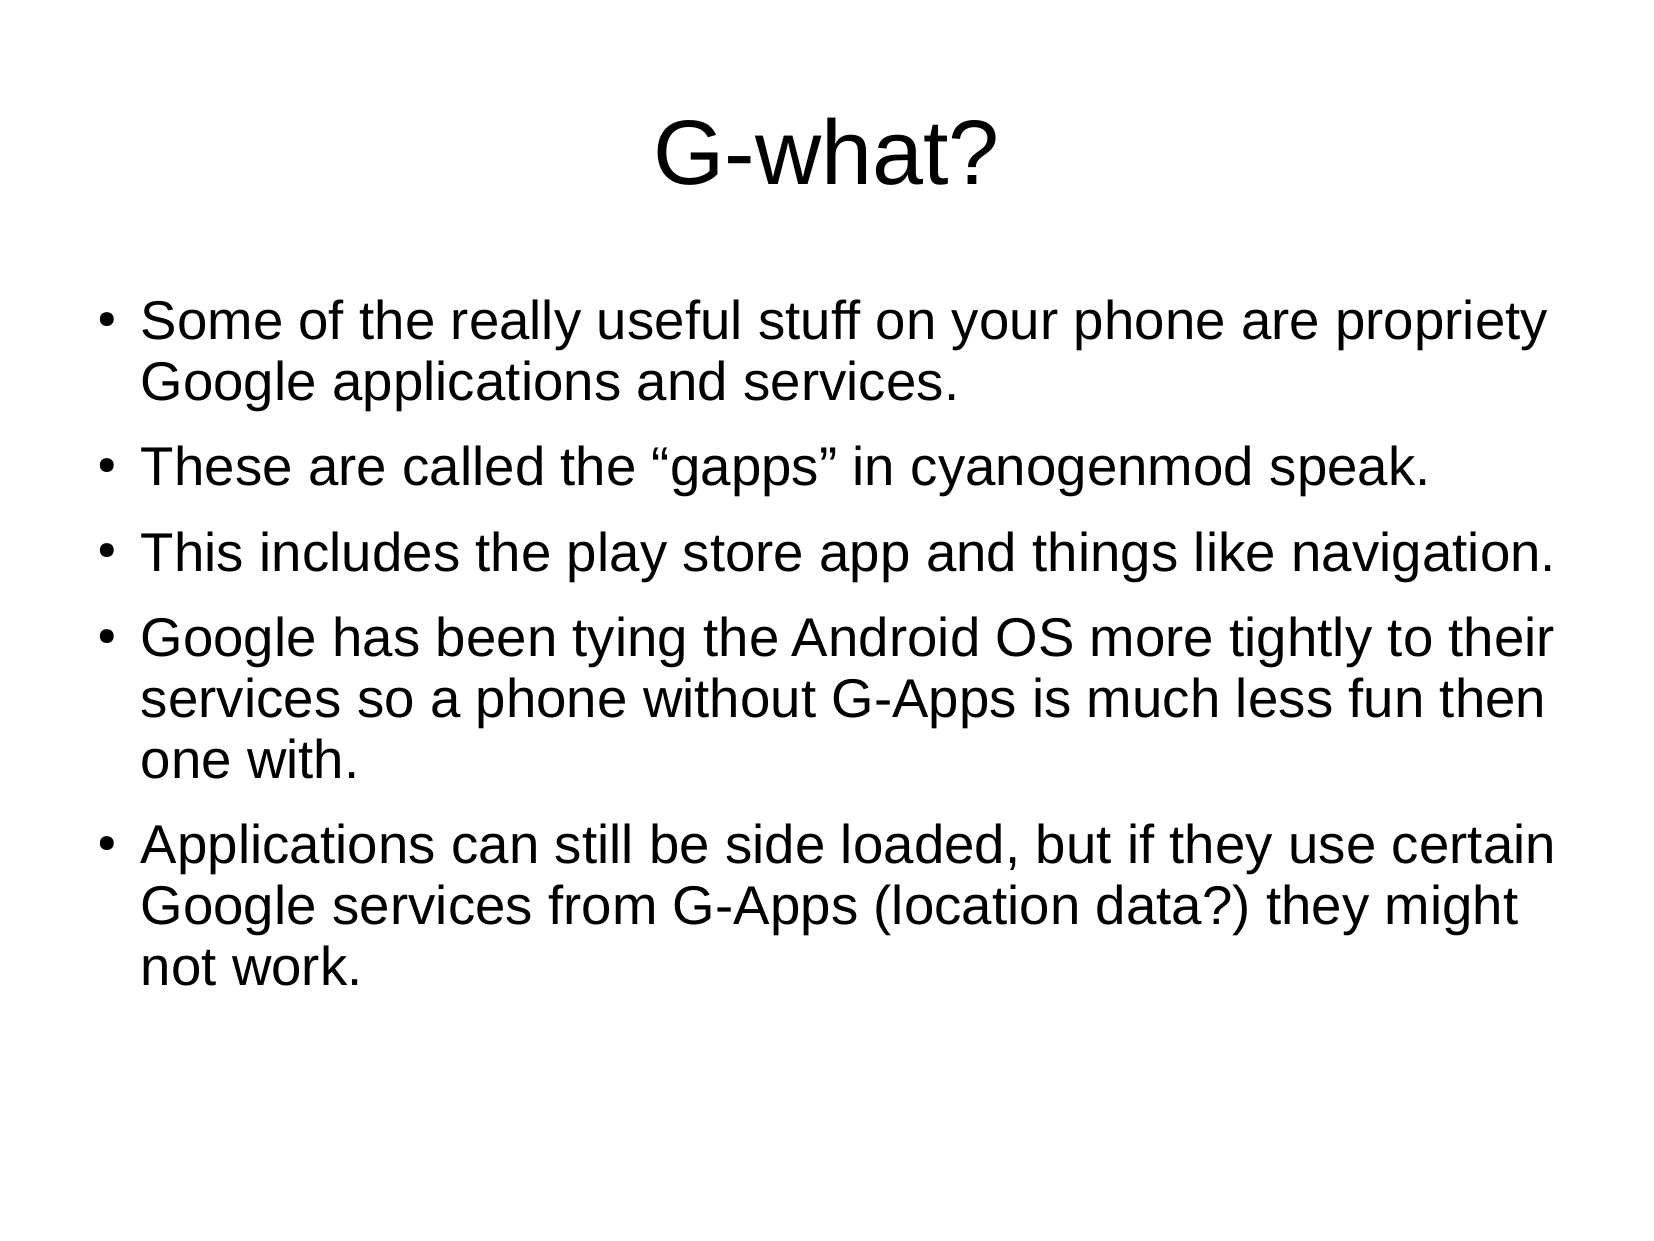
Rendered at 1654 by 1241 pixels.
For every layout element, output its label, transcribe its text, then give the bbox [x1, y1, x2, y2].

list Some of the really useful stuff on your phone are propriety Google applications and services. These are called the “gapps” in cyanogenmod speak. This includes the play store app and things like navigation. Google has been tying the Android OS more tightly to their services so a phone without G-Apps is much less fun then one with. Applications can still be side loaded, but if they use certain Google services from G-Apps (location data?) they might not work. [82, 290, 1571, 1010]
title G-what? [82, 49, 1571, 257]
